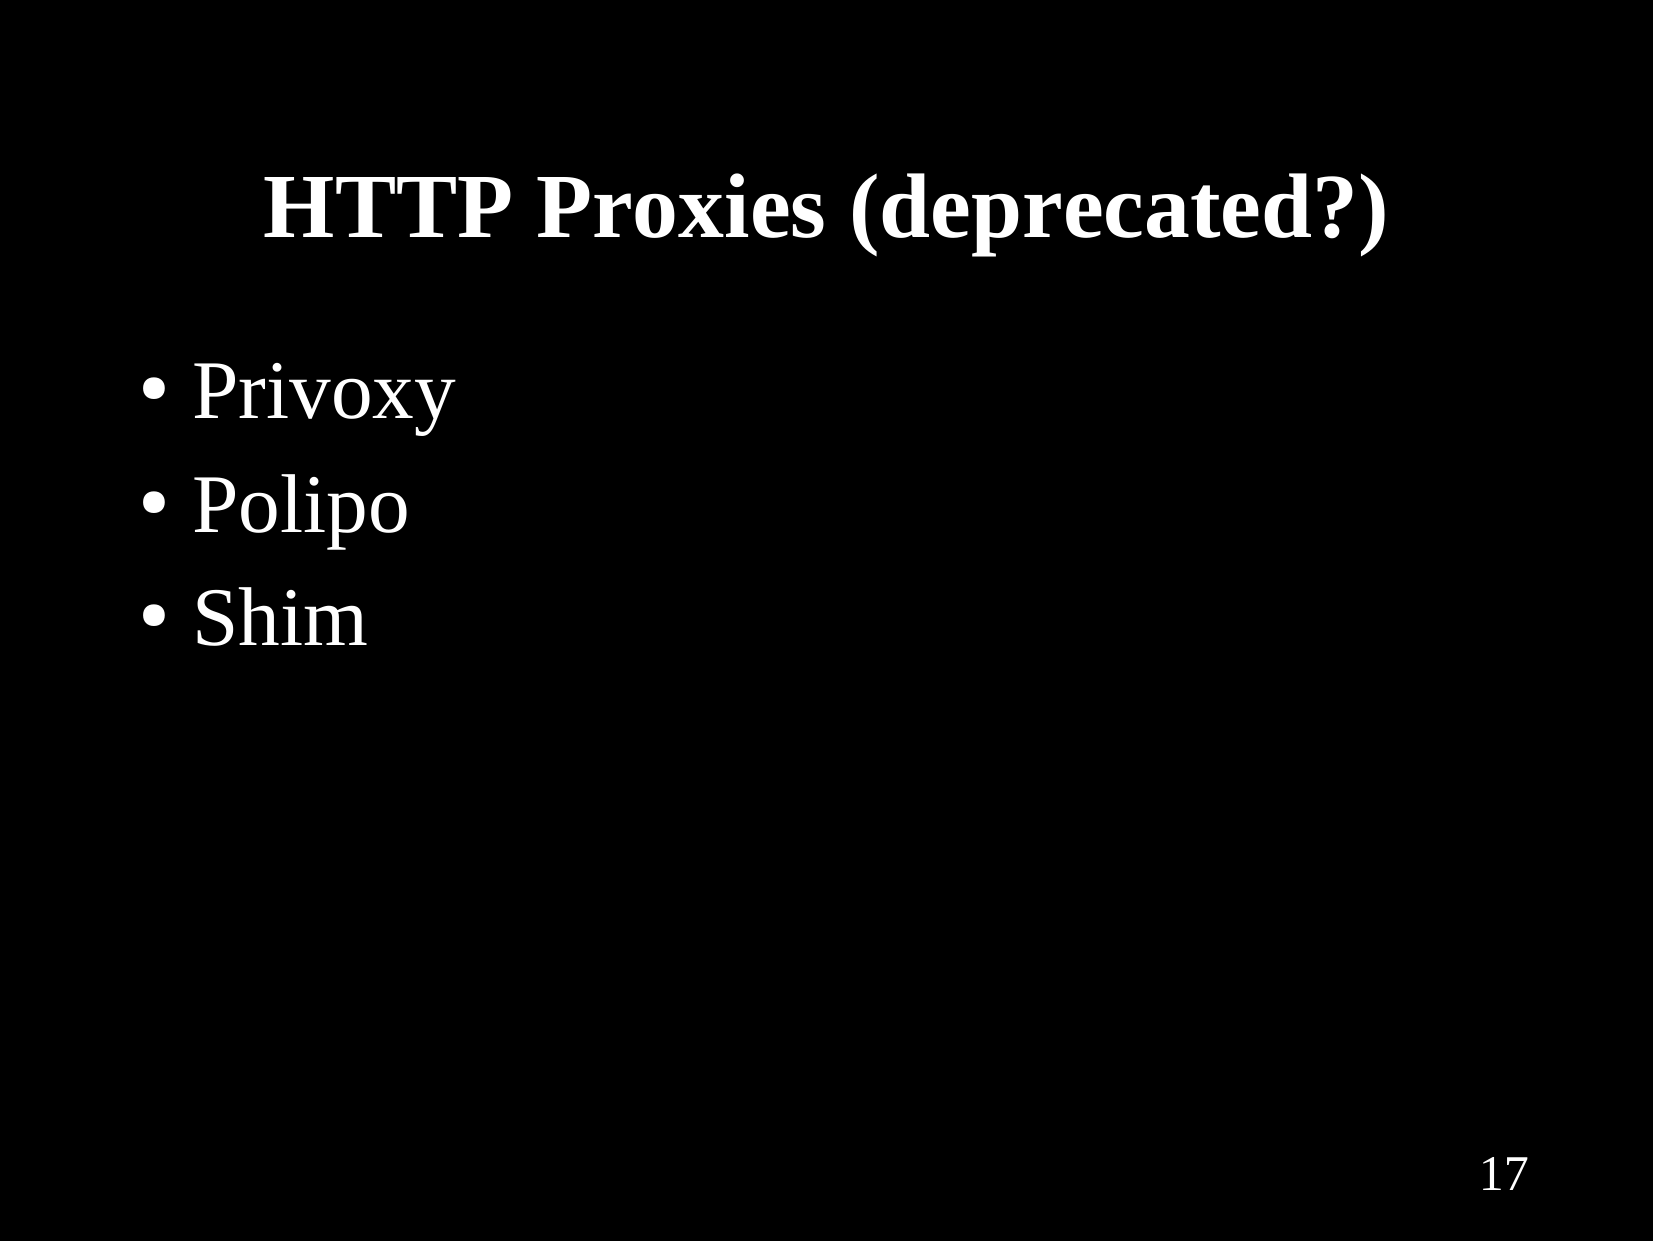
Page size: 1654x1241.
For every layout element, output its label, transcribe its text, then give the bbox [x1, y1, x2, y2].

list Privoxy Polipo Shim [121, 344, 1534, 1127]
title HTTP Proxies (deprecated?) [121, 102, 1534, 311]
